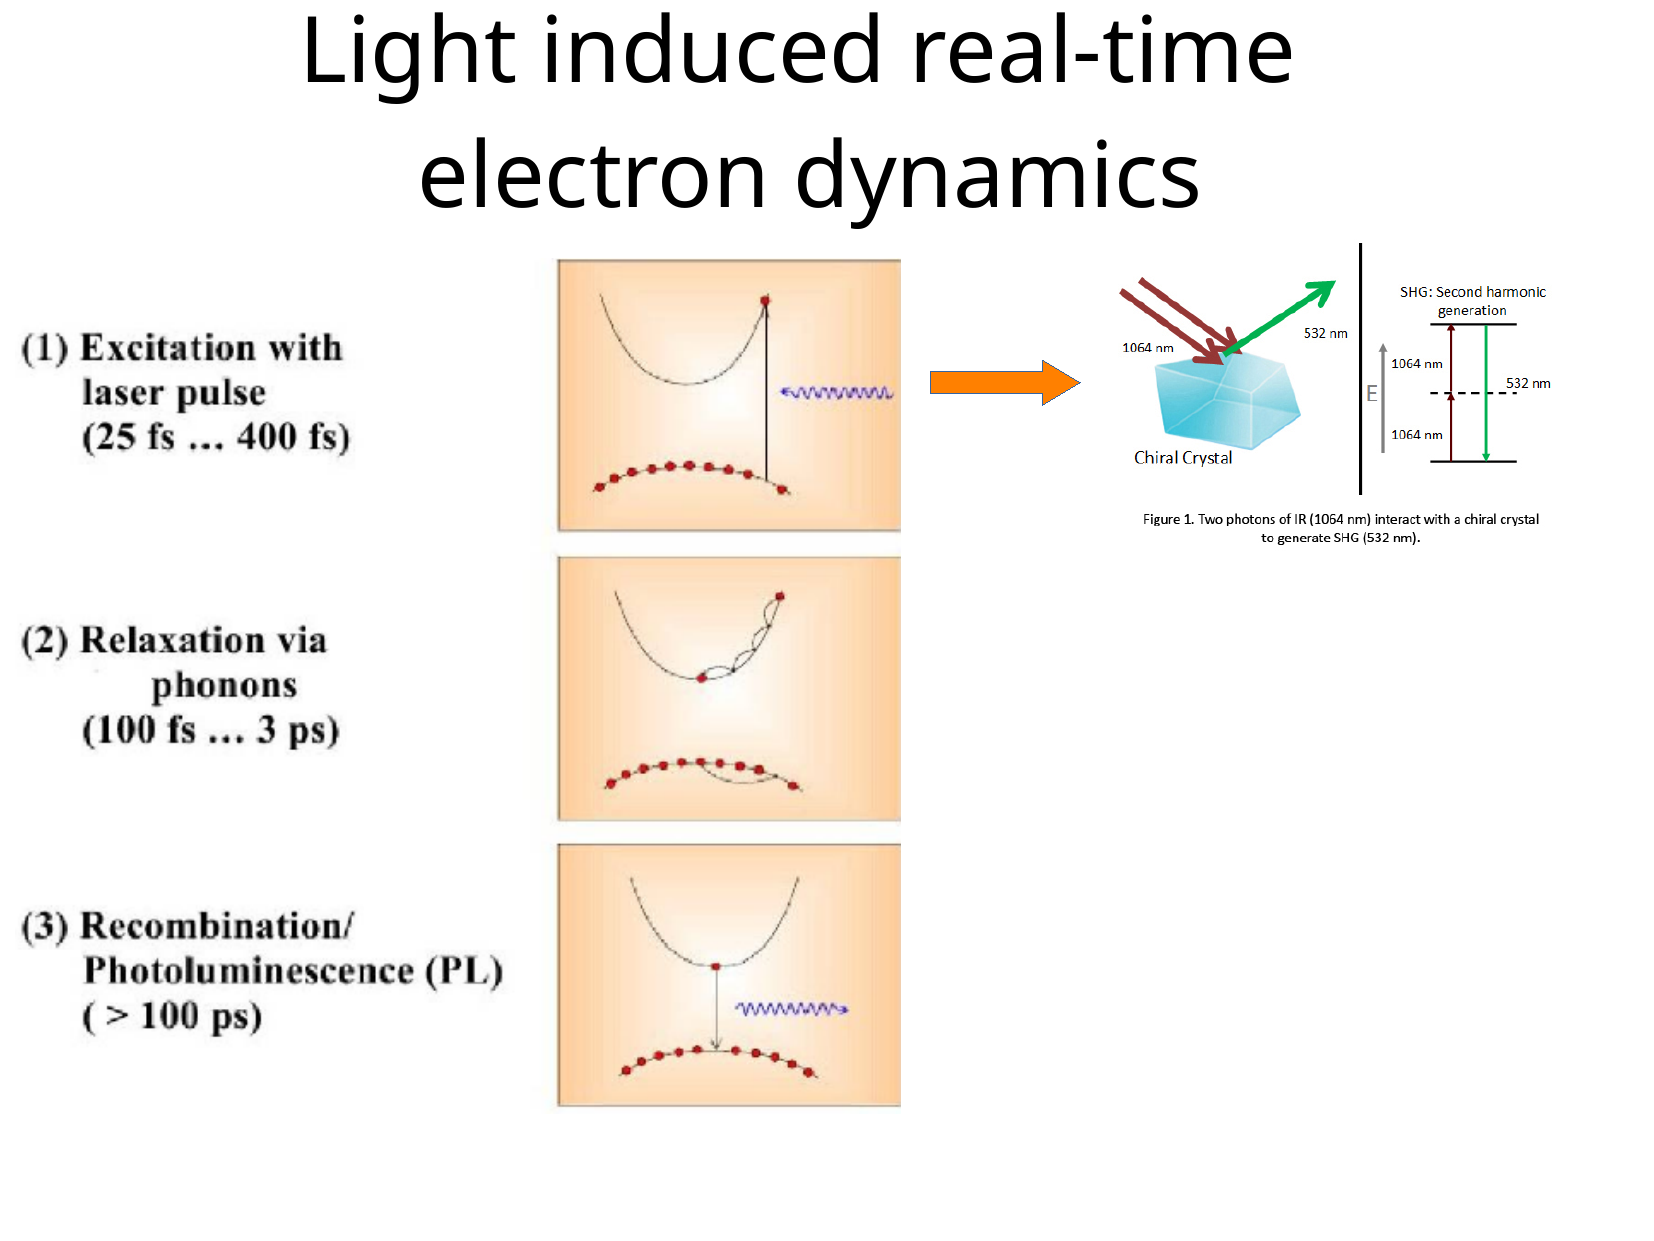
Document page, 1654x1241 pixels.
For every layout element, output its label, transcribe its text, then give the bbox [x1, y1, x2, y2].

picture [1110, 239, 1563, 563]
text_box [930, 360, 1081, 406]
picture [15, 258, 901, 1114]
title Light induced real-time electron dynamics [11, 17, 1610, 202]
